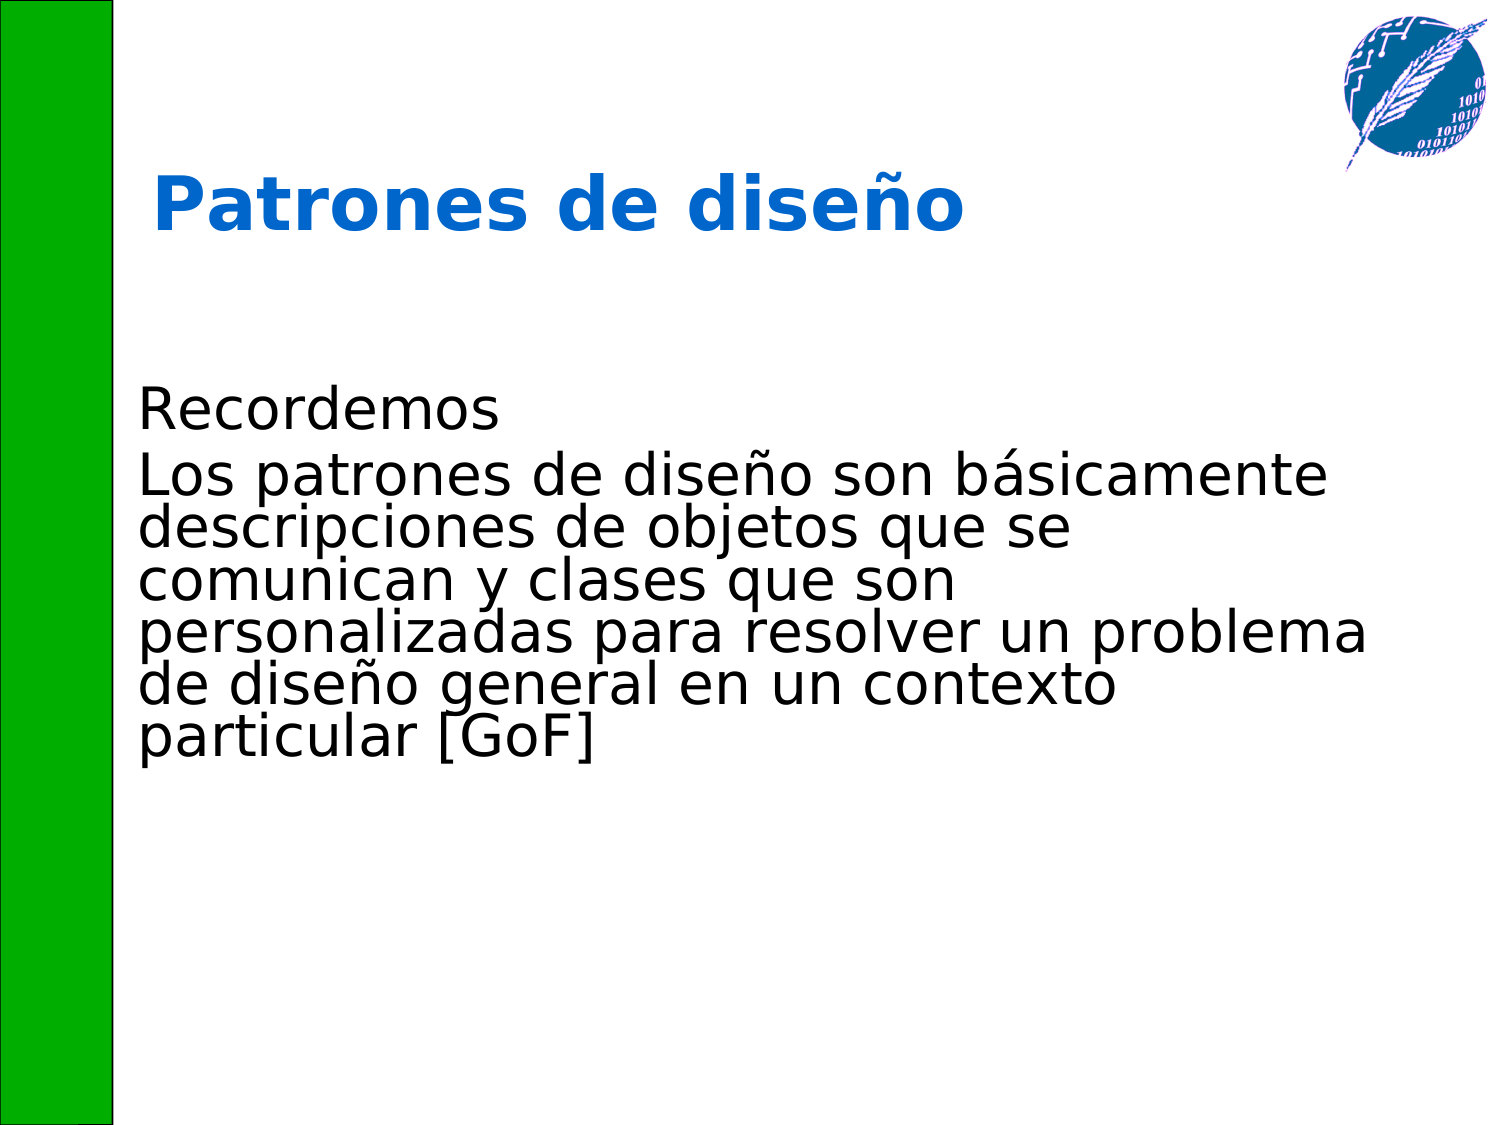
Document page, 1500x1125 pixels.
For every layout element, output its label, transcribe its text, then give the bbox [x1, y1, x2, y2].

title Patrones de diseño [136, 118, 1411, 307]
list Recordemos Los patrones de diseño son básicamente descripciones de objetos que se comunican y clases que son personalizadas para resolver un problema de diseño general en un contexto particular [GoF] [137, 387, 1397, 1042]
picture [1341, 15, 1488, 172]
picture [1417, 140, 1425, 149]
